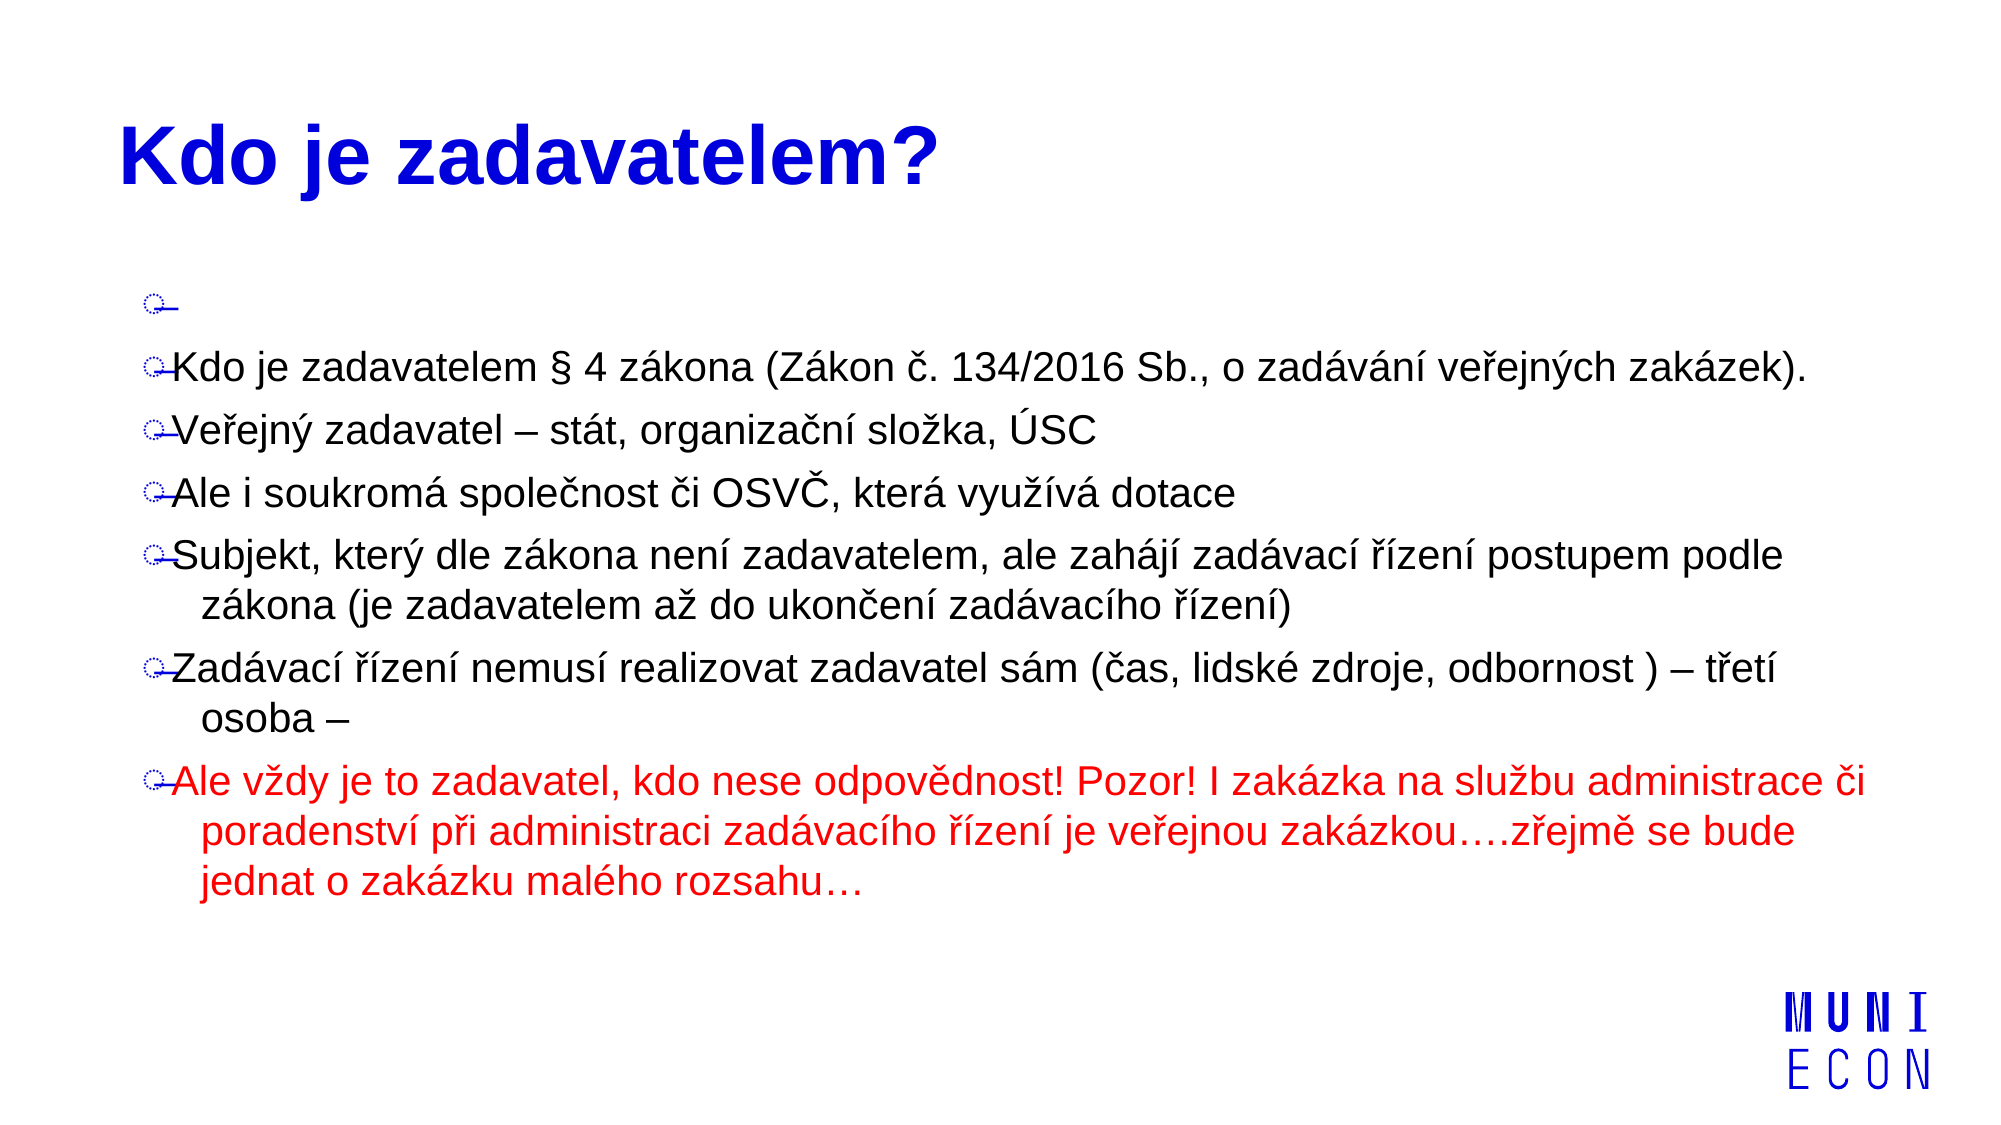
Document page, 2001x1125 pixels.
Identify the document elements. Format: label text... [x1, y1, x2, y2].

title Kdo je zadavatelem? [118, 118, 1883, 193]
list Kdo je zadavatelem § 4 zákona (Zákon č. 134/2016 Sb., o zadávání veřejných zakázek). Veřejný zadavatel – stát, organizační složka, ÚSC Ale i soukromá společnost či OSVČ, která využívá dotace Subjekt, který dle zákona není zadavatelem, ale zahájí zadávací řízení postupem podle zákona (je zadavatelem až do ukončení zadávacího řízení) Zadávací řízení nemusí realizovat zadavatel sám (čas, lidské zdroje, odbornost ) – třetí osoba – Ale vždy je to zadavatel, kdo nese odpovědnost! Pozor! I zakázka na službu administrace či poradenství při administraci zadávacího řízení je veřejnou zakázkou….zřejmě se bude jednat o zakázku malého rozsahu… [118, 277, 1883, 957]
